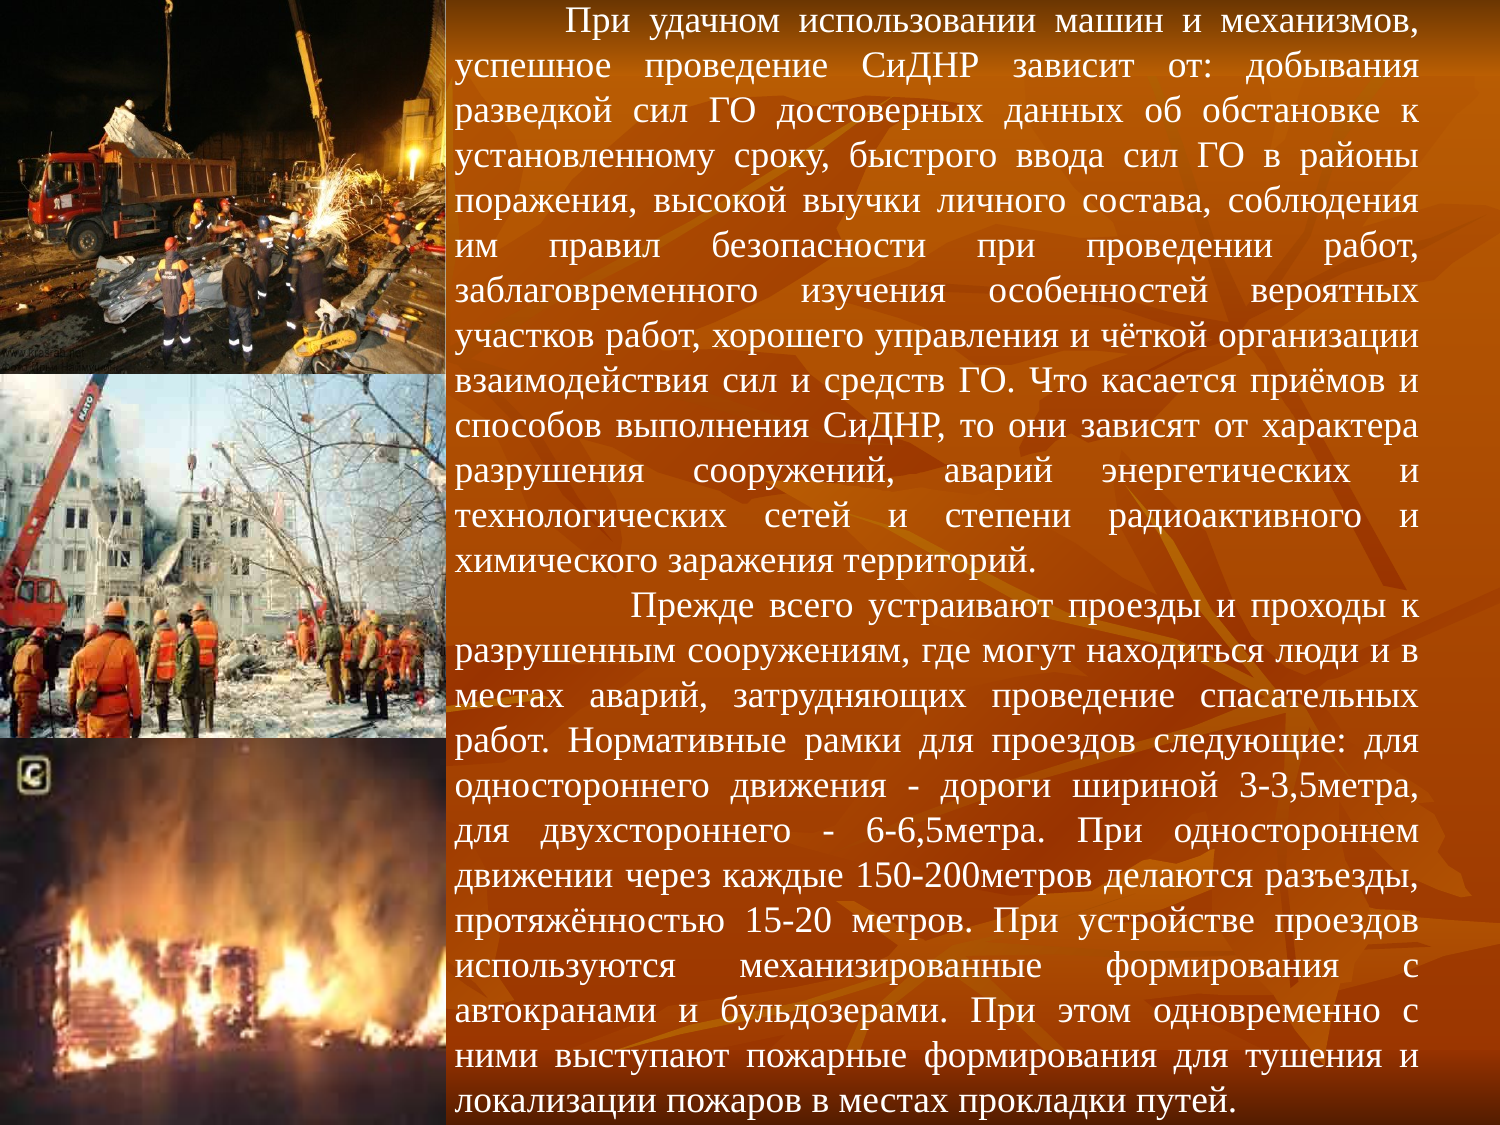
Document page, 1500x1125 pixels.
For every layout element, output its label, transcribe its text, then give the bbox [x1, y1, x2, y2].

text_box При удачном использовании машин и механизмов, успешное проведение СиДНР зависит от: добывания разведкой сил ГО достоверных данных об обстановке к установленному сроку, быстрого ввода сил ГО в районы поражения, высокой выучки личного состава, соблюдения им правил безопасности при проведении работ, заблаговременного изучения особенностей вероятных участков работ, хорошего управления и чёткой организации взаимодействия сил и средств ГО. Что касается приёмов и способов выполнения СиДНР, то они зависят от характера разрушения сооружений, аварий энергетических и технологических сетей и степени радиоактивного и химического заражения территорий. Прежде всего устраивают проезды и проходы к разрушенным сооружениям, где могут находиться люди и в местах аварий, затрудняющих проведение спасательных работ. Нормативные рамки для проездов следующие: для одностороннего движения - дороги шириной 3-3,5метра, для двухстороннего - 6-6,5метра. При одностороннем движении через каждые 150-200метров делаются разъезды, протяжённостью 15-20 метров. При устройстве проездов используются механизированные формирования с автокранами и бульдозерами. При этом одновременно с ними выступают пожарные формирования для тушения и локализации пожаров в местах прокладки путей. [446, 0, 1436, 1125]
picture [0, 0, 446, 374]
picture [0, 375, 446, 1125]
